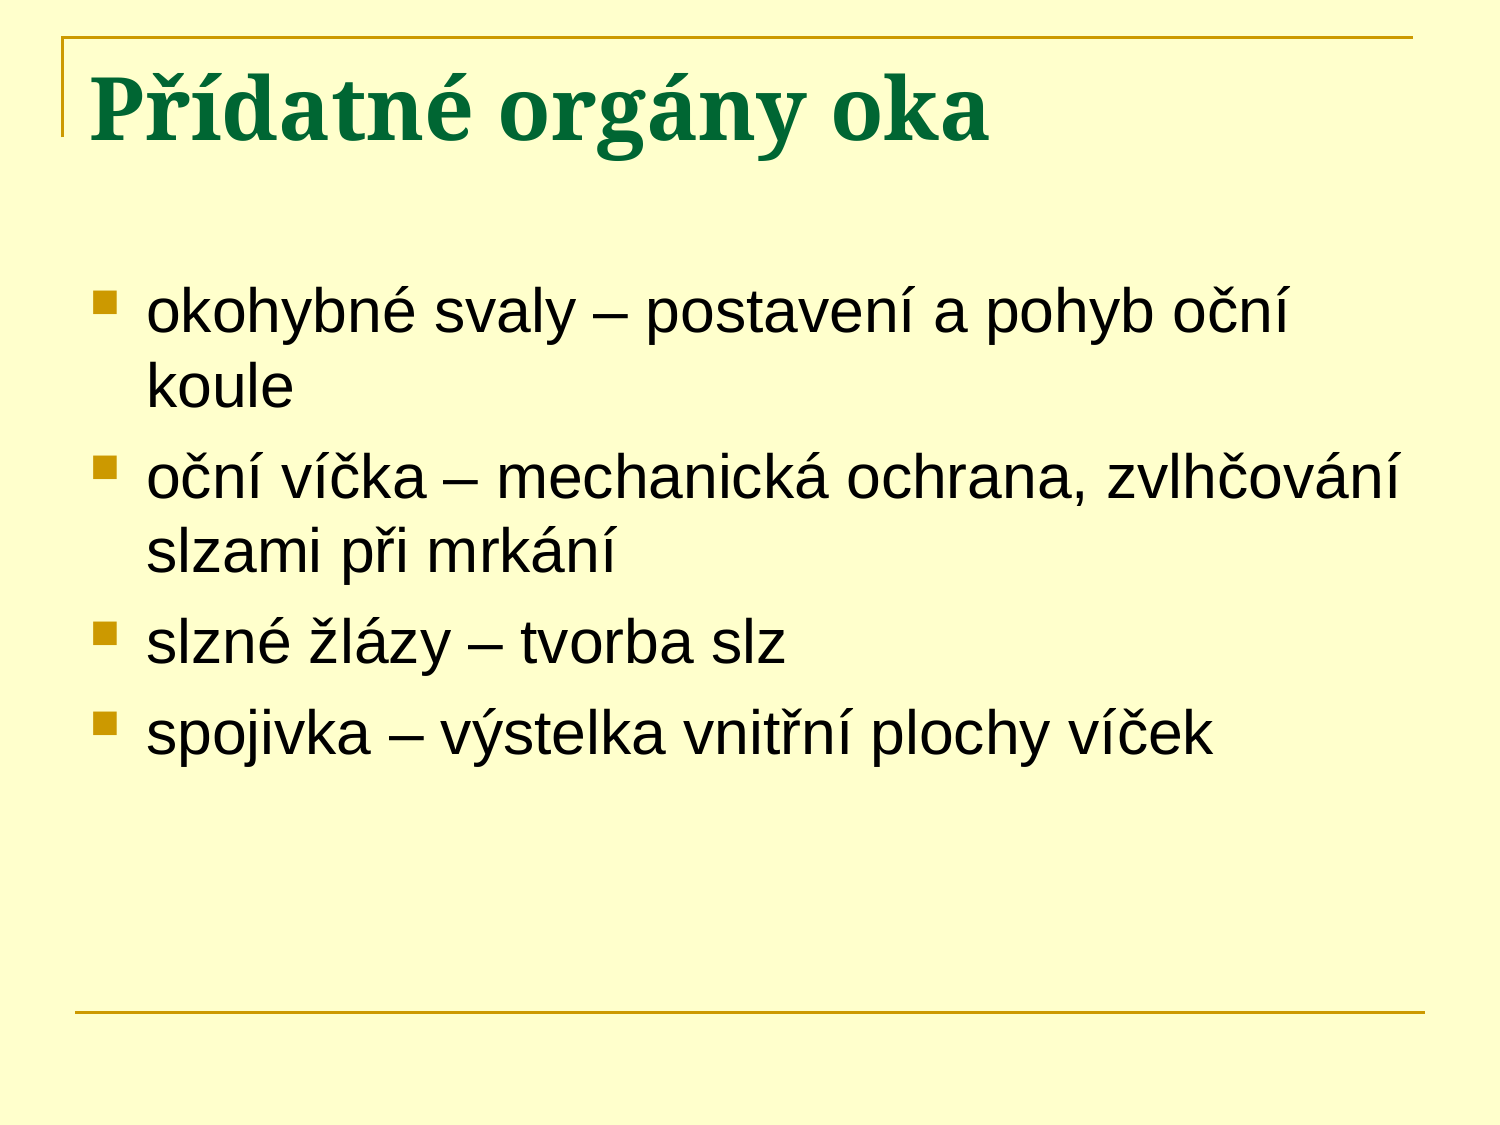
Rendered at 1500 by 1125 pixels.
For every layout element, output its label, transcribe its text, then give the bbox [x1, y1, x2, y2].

list okohybné svaly – postavení a pohyb oční koule oční víčka – mechanická ochrana, zvlhčování slzami při mrkání slzné žlázy – tvorba slz spojivka – výstelka vnitřní plochy víček [75, 262, 1426, 1006]
title Přídatné orgány oka [75, 45, 1426, 233]
